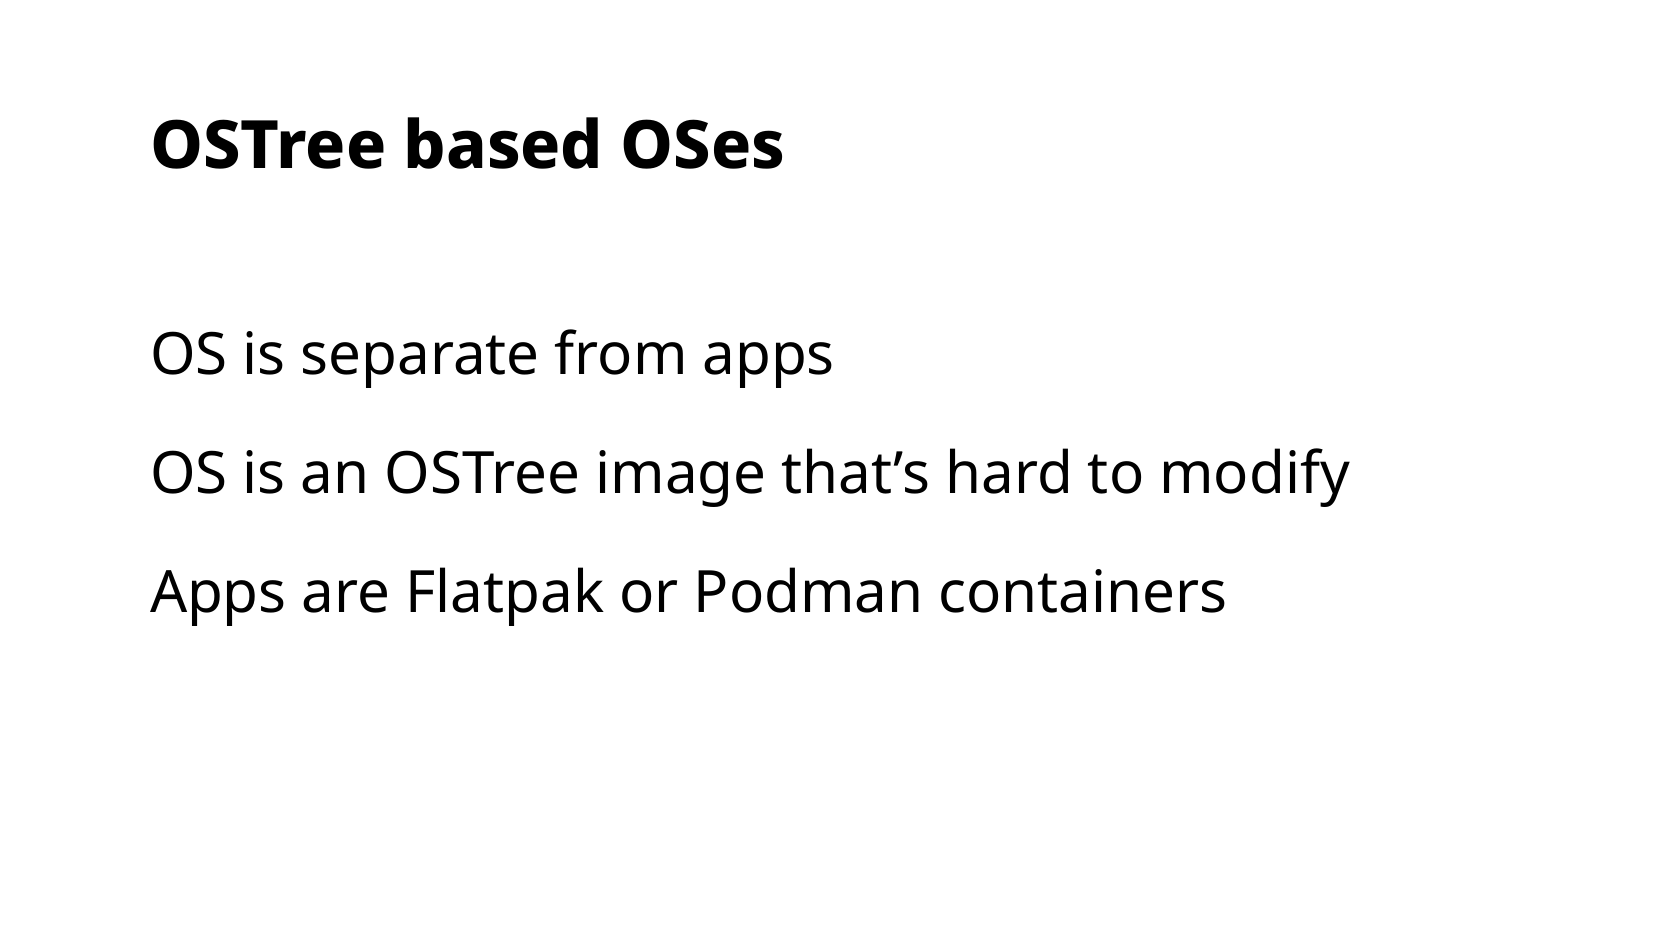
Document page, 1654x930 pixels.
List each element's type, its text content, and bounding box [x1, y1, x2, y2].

subtitle OS is separate from apps OS is an OSTree image that’s hard to modify Apps are Flatpak or Podman containers [150, 272, 1501, 812]
title OSTree based OSes [150, 107, 1501, 188]
